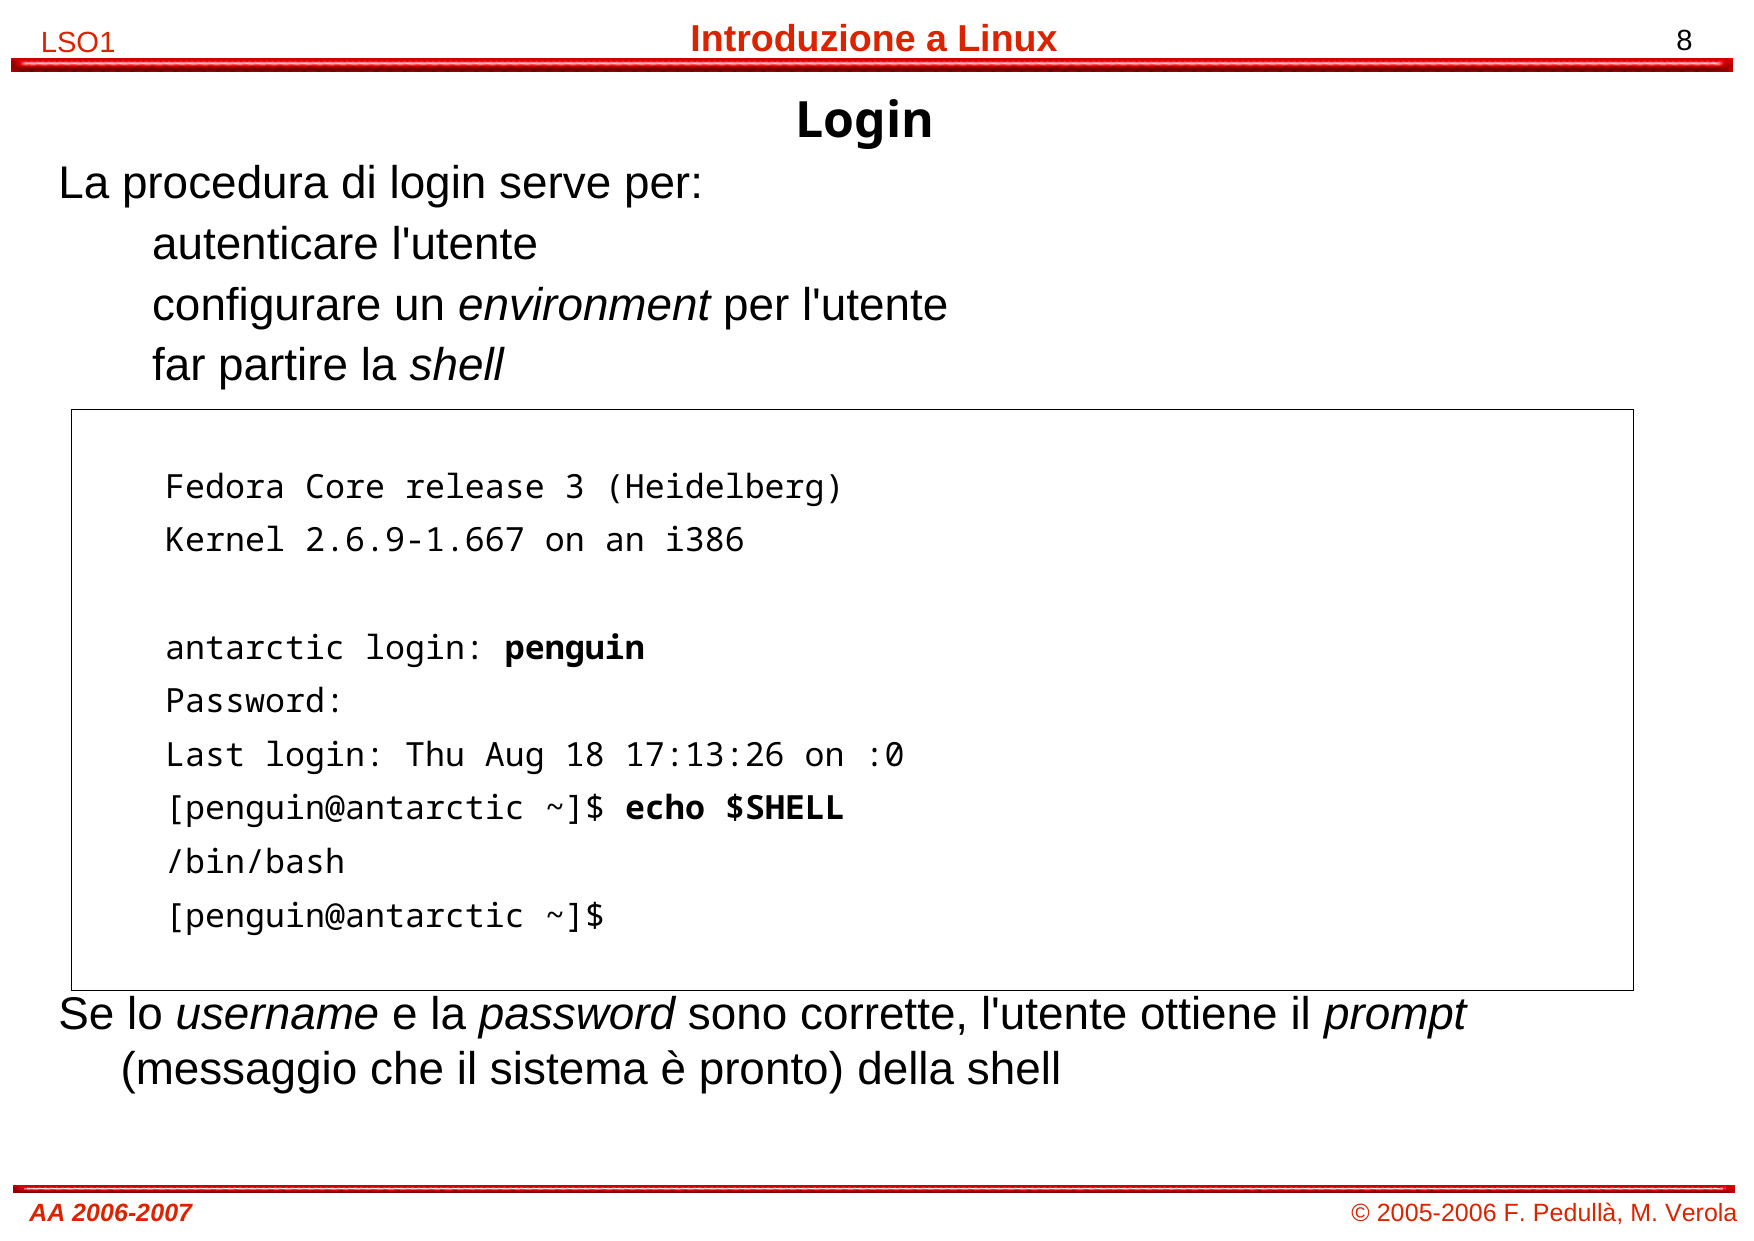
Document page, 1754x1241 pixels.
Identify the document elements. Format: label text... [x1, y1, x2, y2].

list La procedura di login serve per: autenticare l'utente configurare un environment per l'utente far partire la shell Se lo username e la password sono corrette, l'utente ottiene il prompt (messaggio che il sistema è pronto) della shell [58, 153, 1696, 1142]
text_box Fedora Core release 3 (Heidelberg) Kernel 2.6.9-1.667 on an i386 antarctic login: penguin Password: Last login: Thu Aug 18 17:13:26 on :0 [penguin@antarctic ~]$ echo $SHELL /bin/bash [penguin@antarctic ~]$ [71, 409, 1634, 896]
picture [13, 1185, 1735, 1193]
picture [11, 58, 1733, 72]
title Login [28, 72, 1702, 168]
